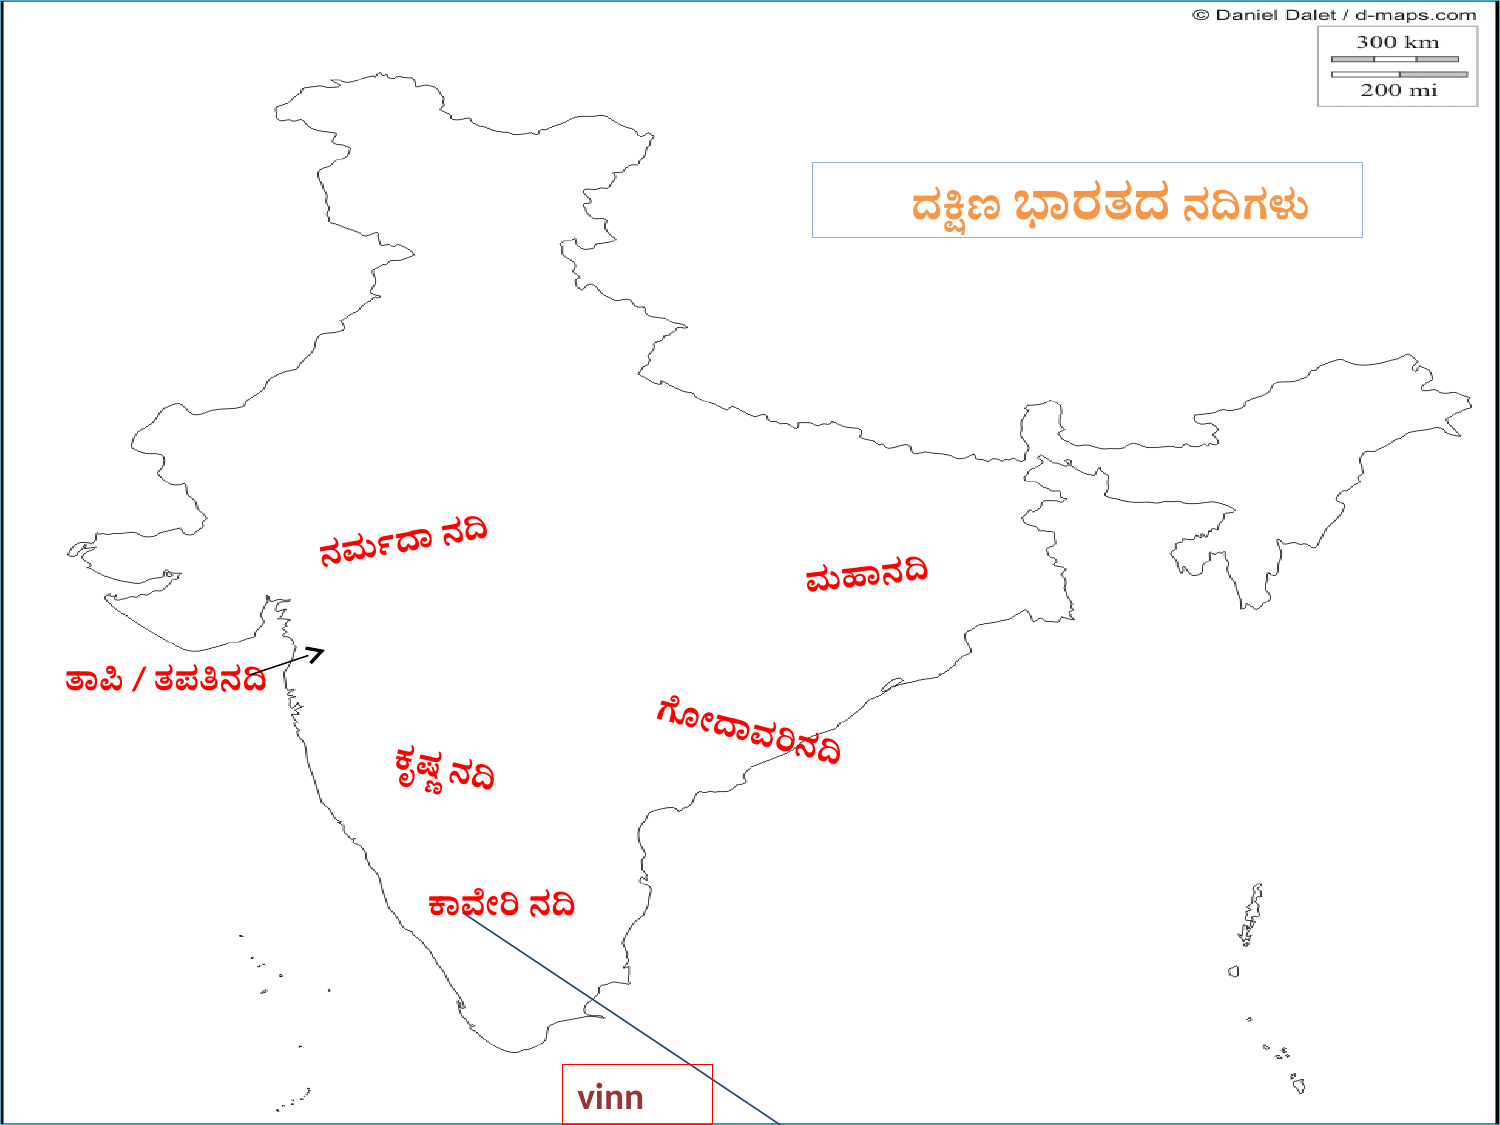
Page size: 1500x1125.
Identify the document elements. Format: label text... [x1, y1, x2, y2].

text_box ನರ್ಮದಾ ನದಿ [299, 487, 544, 583]
picture [0, 0, 1500, 1125]
picture [713, 1082, 777, 1125]
text_box ಗೋದಾವರಿನದಿ [637, 674, 868, 785]
text_box ದಕ್ಷಿಣ ಭಾರತದ ನದಿಗಳು [812, 162, 1363, 238]
text_box vinn [562, 1064, 713, 1125]
text_box ಮಹಾನದಿ [787, 524, 1055, 608]
text_box ಕೃಷ್ಣ ನದಿ [375, 724, 632, 836]
text_box ಕಾವೇರಿ ನದಿ [412, 874, 600, 930]
text_box ತಾಪಿ / ತಪತಿನದಿ [49, 649, 288, 705]
